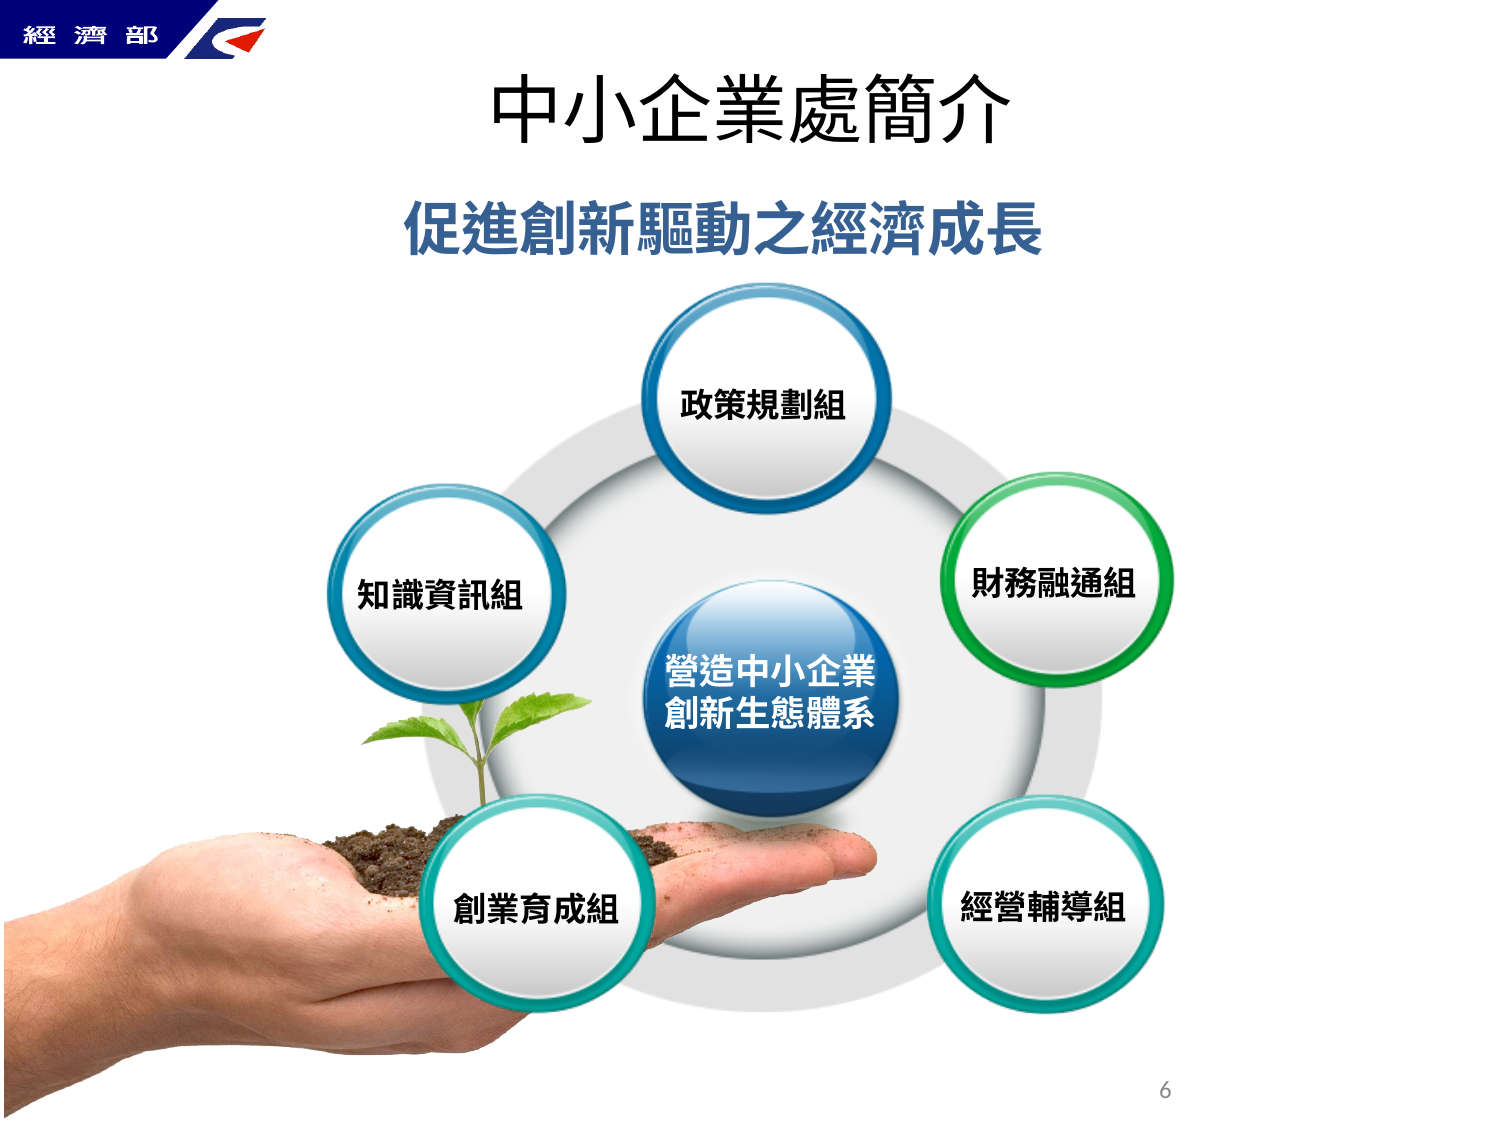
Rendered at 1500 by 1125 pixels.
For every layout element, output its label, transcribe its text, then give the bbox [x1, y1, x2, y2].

text_box 營造中小企業 創新生態體系 [655, 641, 887, 730]
text_box 5 [1144, 1058, 1495, 1119]
text_box 財務融通組 [960, 554, 1149, 604]
text_box 促進創新驅動之經濟成長 [388, 184, 1144, 270]
text_box 政策規劃組 [668, 376, 866, 426]
text_box 知識資訊組 [346, 566, 535, 616]
text_box 經營輔導組 [950, 878, 1147, 928]
title 中小企業處簡介 [75, 53, 1426, 161]
picture [4, 270, 1199, 1125]
text_box 創業育成組 [442, 880, 631, 929]
